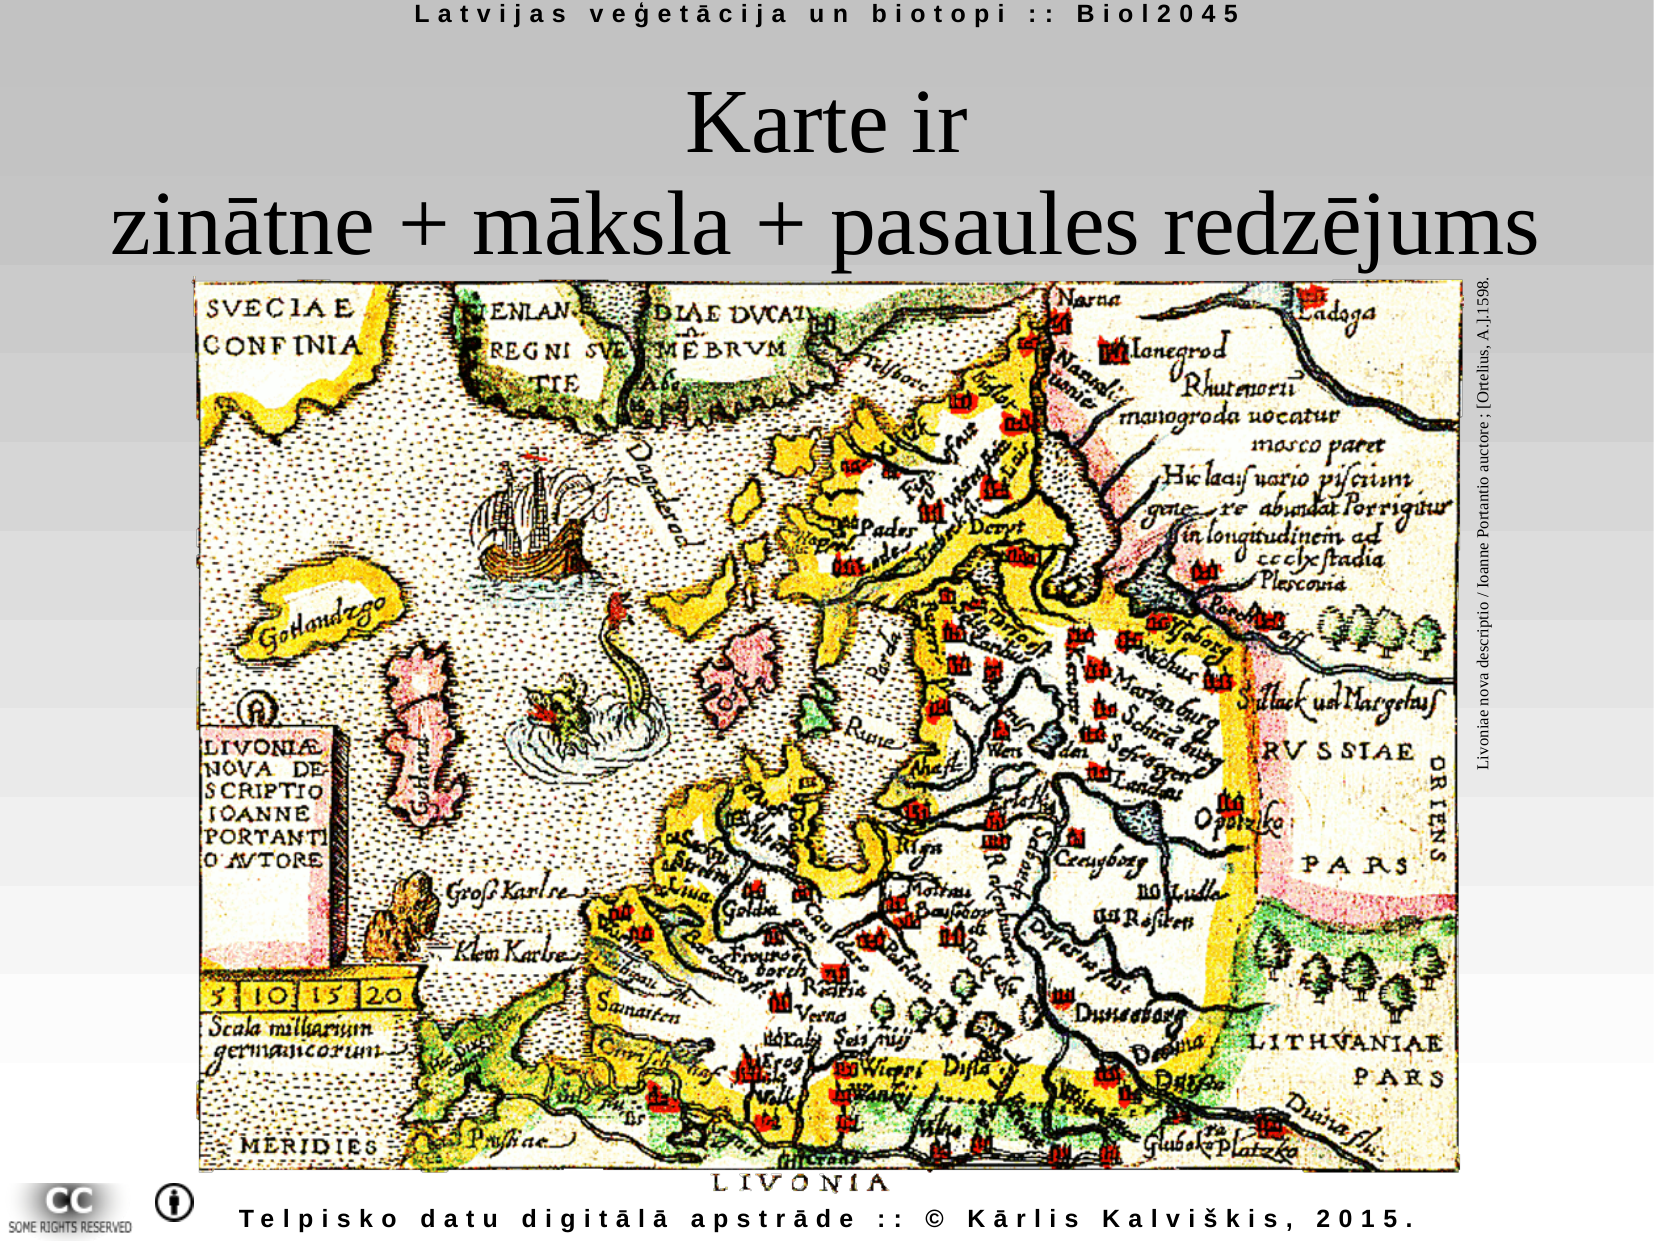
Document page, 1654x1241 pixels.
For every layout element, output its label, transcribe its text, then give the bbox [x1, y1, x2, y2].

title Karte ir zinātne + māksla + pasaules redzējums [29, 49, 1625, 296]
picture [0, 0, 1654, 1241]
text_box Livoniae nova descriptio / Ioanne Portantio auctore ; [Ortelius, A.].1598. [1473, 276, 1492, 767]
